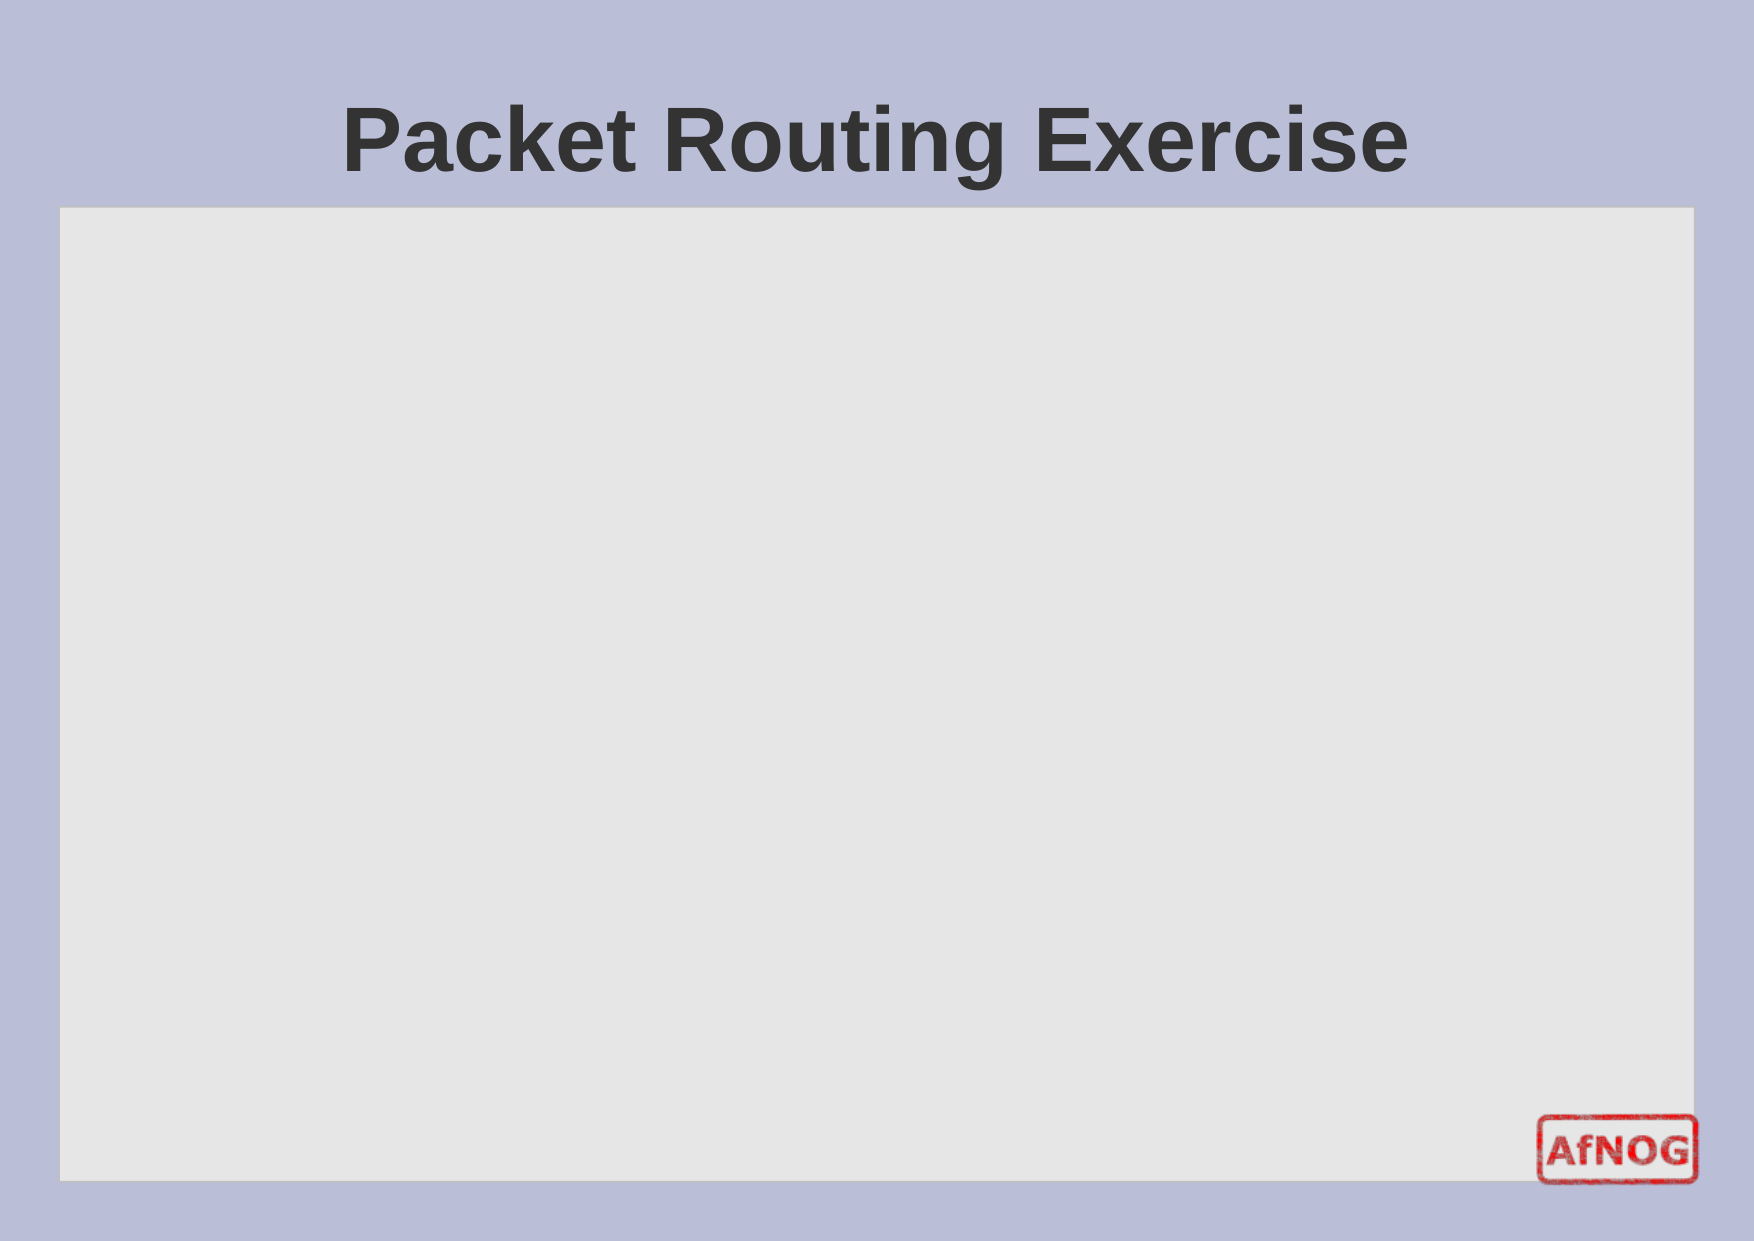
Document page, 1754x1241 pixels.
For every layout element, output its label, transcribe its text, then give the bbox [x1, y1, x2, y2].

text_box [59, 285, 1695, 1182]
picture [1535, 1112, 1701, 1188]
title Packet Routing Exercise [59, 0, 1695, 285]
